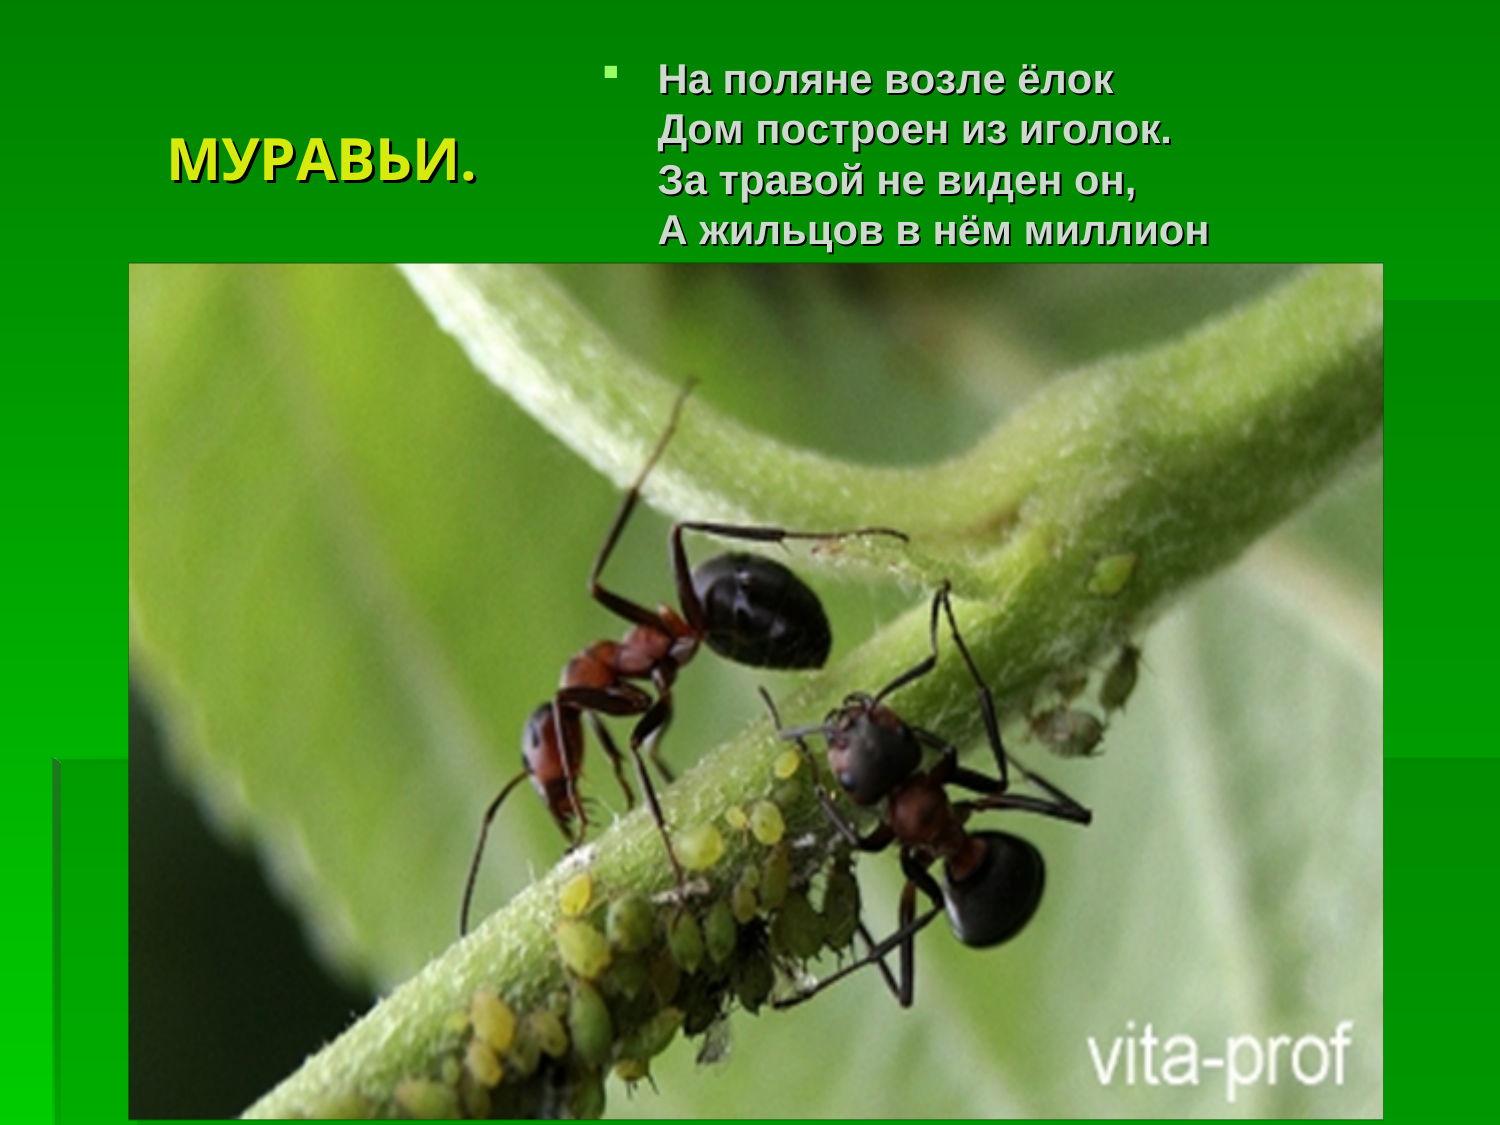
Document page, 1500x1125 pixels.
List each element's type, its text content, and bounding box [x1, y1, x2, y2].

picture [125, 259, 1388, 1125]
title МУРАВЬИ. [75, 44, 569, 200]
list На поляне возле ёлок Дом построен из иголок. За травой не виден он, А жильцов в нём миллион [586, 44, 1425, 263]
